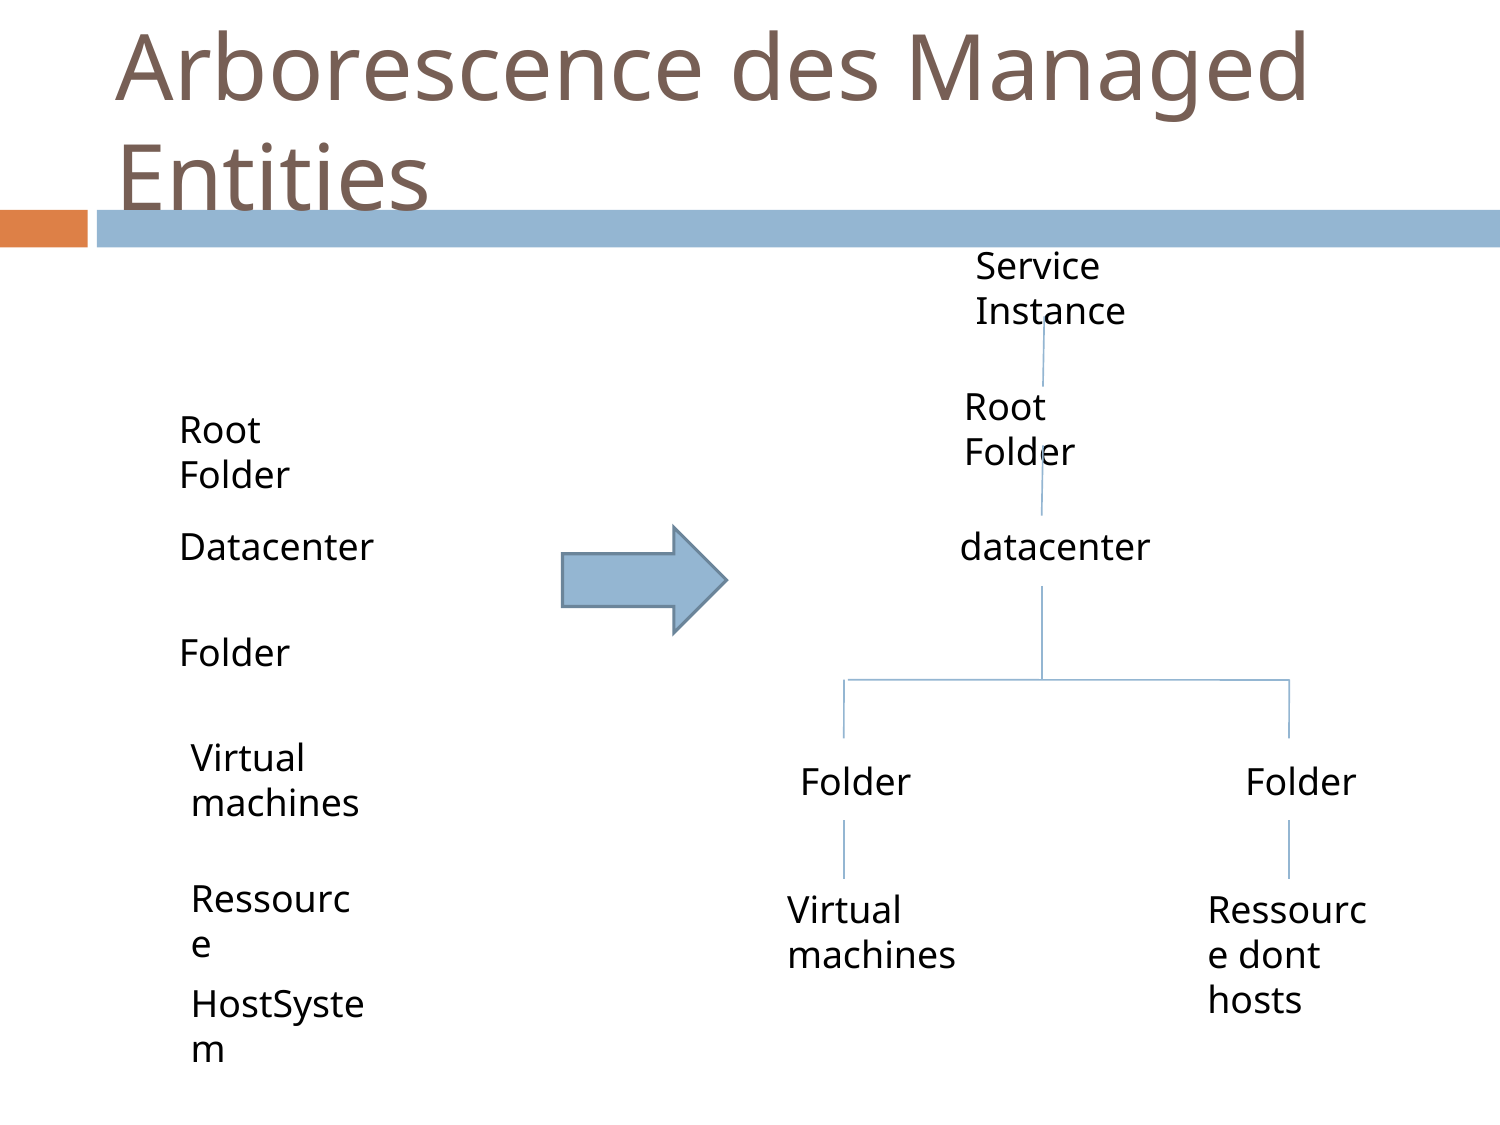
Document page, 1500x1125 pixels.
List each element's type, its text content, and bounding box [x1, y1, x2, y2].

title Arborescence des Managed Entities [100, 37, 1438, 201]
text_box Folder [785, 749, 1012, 811]
text_box datacenter [944, 515, 1215, 577]
text_box Ressource [175, 867, 381, 972]
text_box Datacenter [164, 515, 434, 577]
text_box HostSystem [175, 972, 381, 1079]
text_box [562, 527, 727, 633]
text_box Folder [1230, 749, 1457, 811]
text_box Root Folder [949, 374, 1176, 481]
text_box Virtual machines [772, 878, 1021, 985]
text_box Service Instance [960, 234, 1188, 340]
text_box Virtual machines [175, 726, 424, 832]
text_box Root Folder [164, 398, 391, 504]
text_box Ressource dont hosts [1192, 878, 1398, 1030]
text_box Folder [164, 621, 391, 682]
